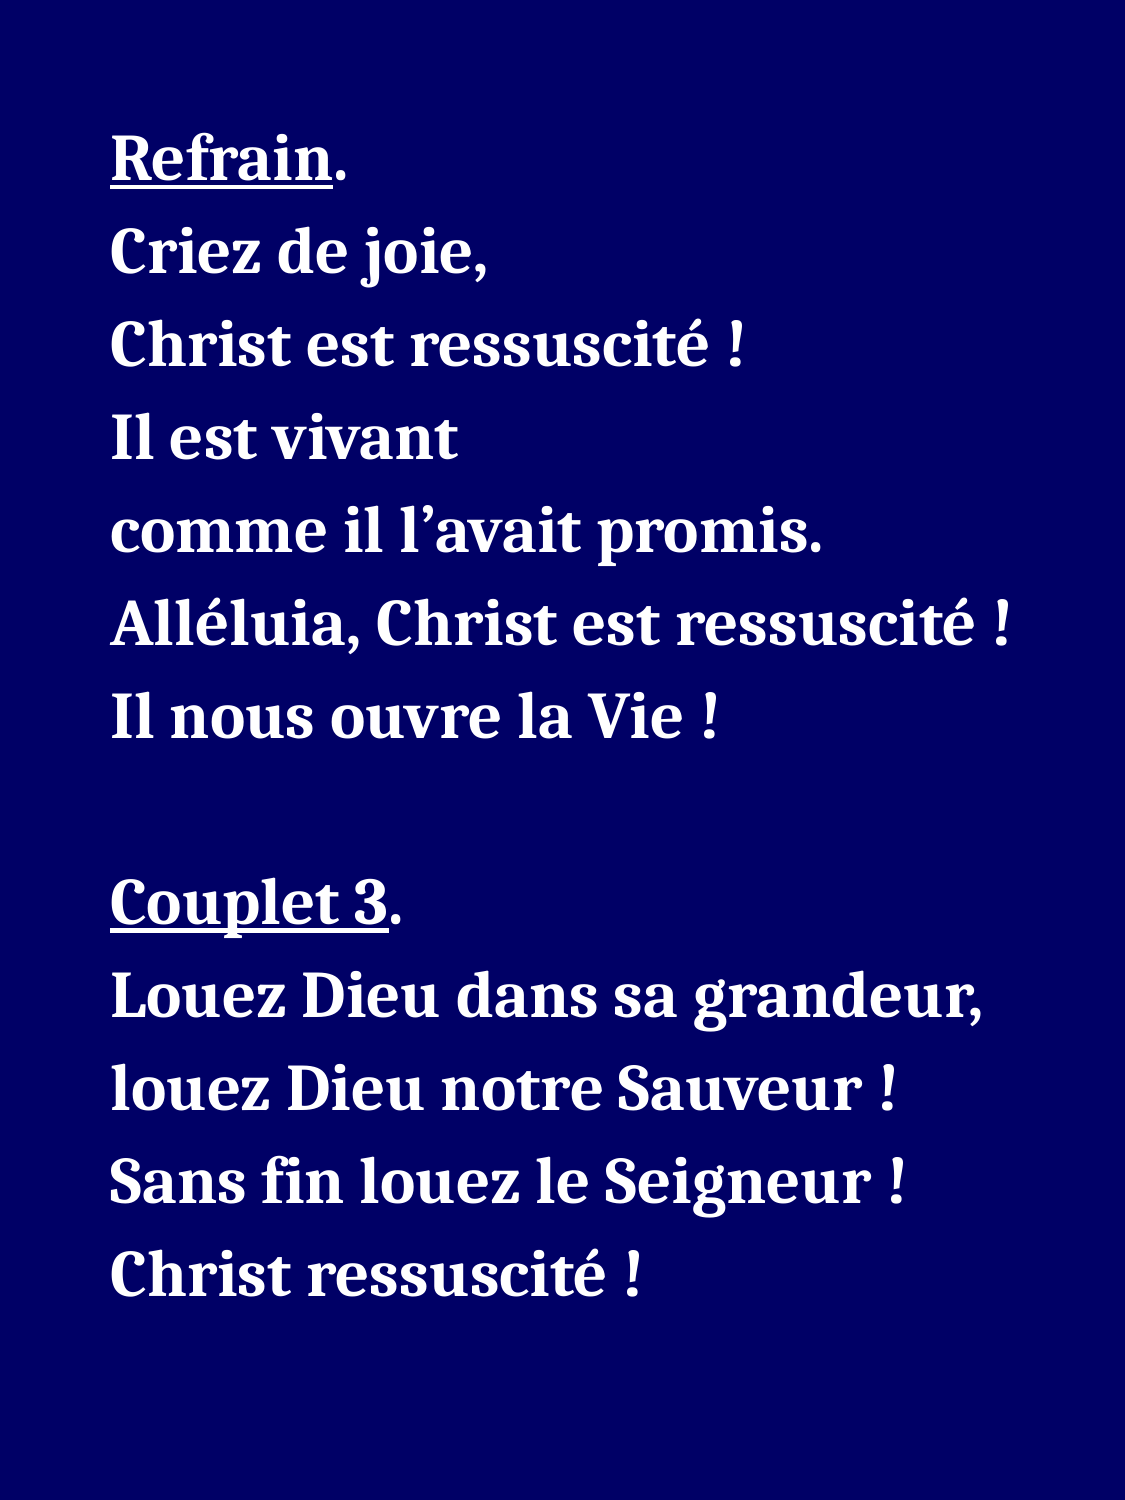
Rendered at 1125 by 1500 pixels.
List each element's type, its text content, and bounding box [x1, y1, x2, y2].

text_box Refrain. Criez de joie, Christ est ressuscité ! Il est vivant comme il l’avait promis. Alléluia, Christ est ressuscité ! Il nous ouvre la Vie ! Couplet 3. Louez Dieu dans sa grandeur, louez Dieu notre Sauveur ! Sans fin louez le Seigneur ! Christ ressuscité ! [94, 106, 1125, 1382]
